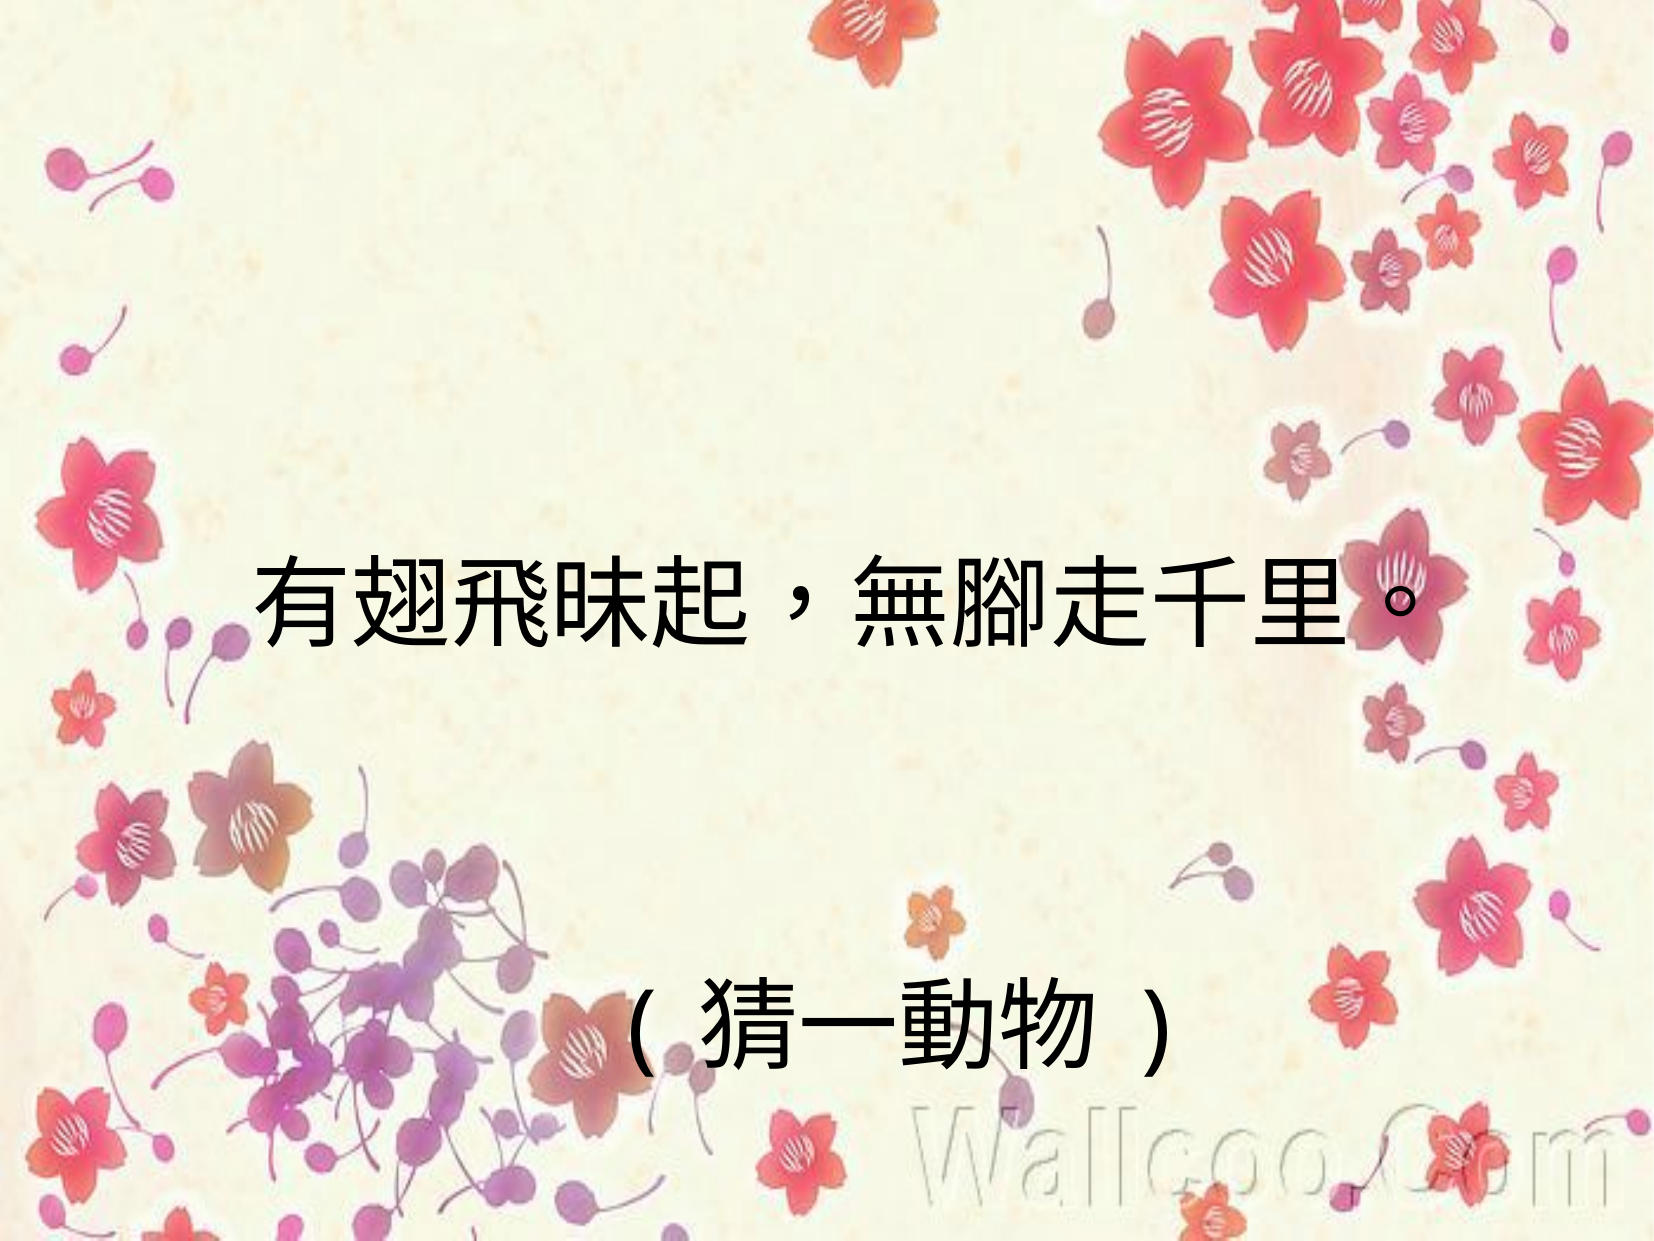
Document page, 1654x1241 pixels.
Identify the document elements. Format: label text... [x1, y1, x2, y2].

picture [0, 0, 1654, 1241]
text_box 有翅飛昧起，無腳走千里。 (猜一動物) [236, 443, 1516, 859]
